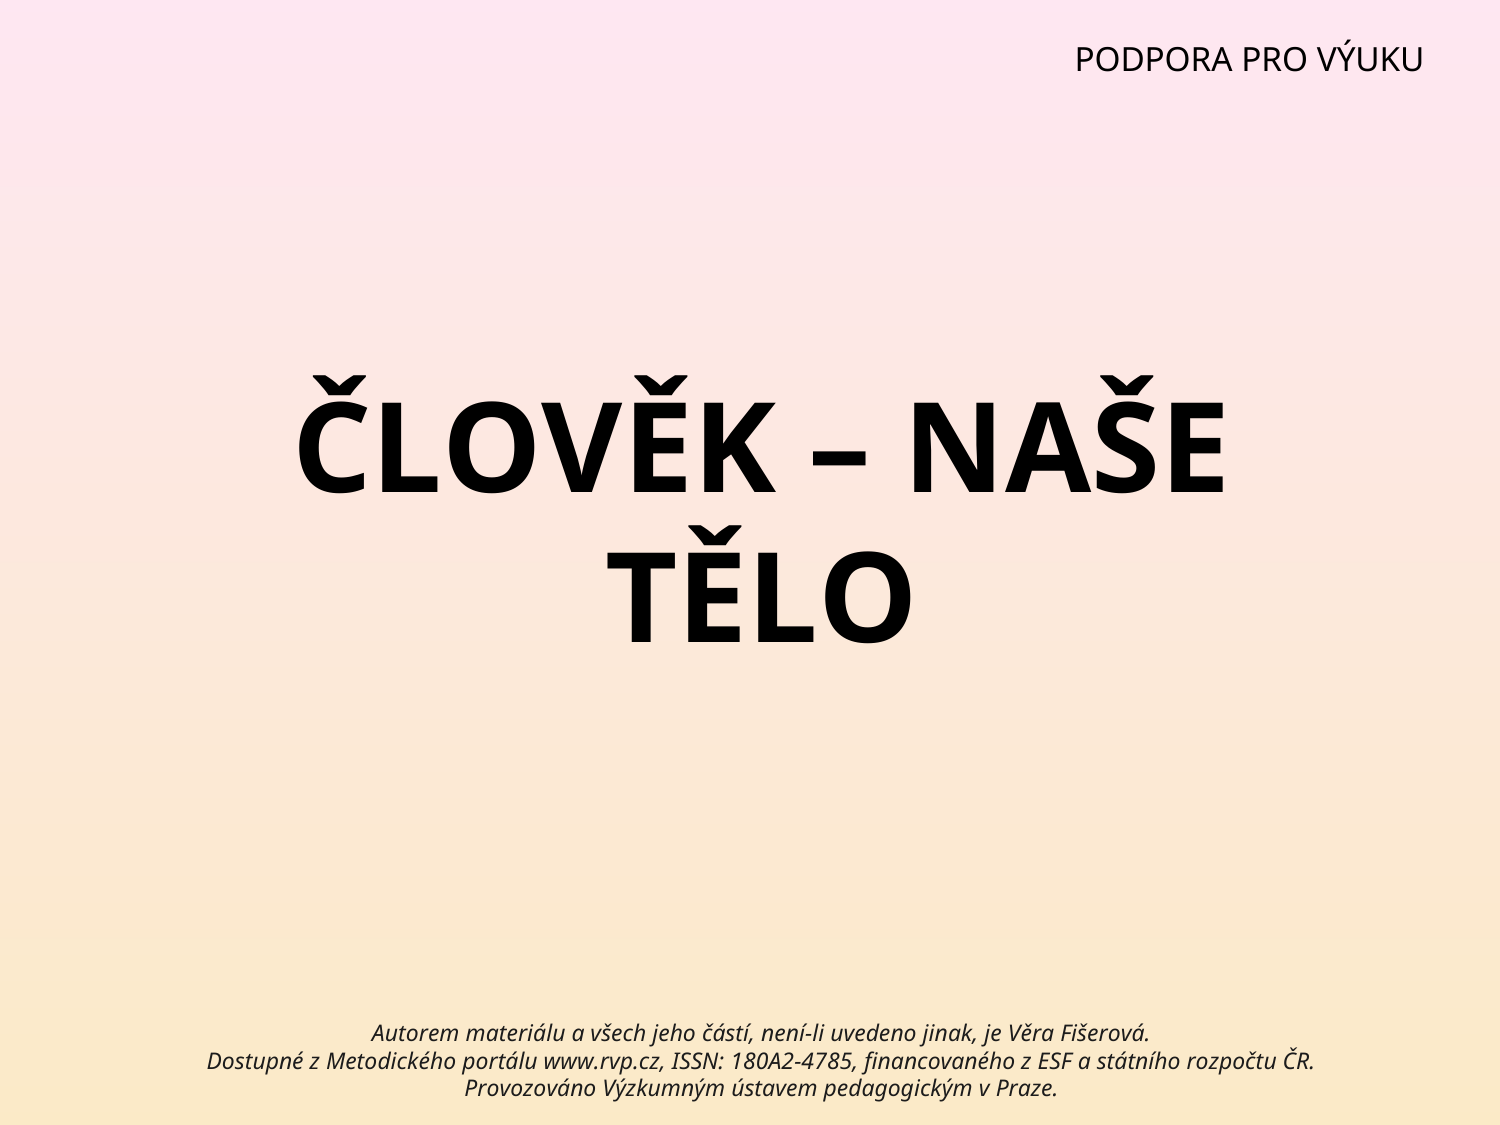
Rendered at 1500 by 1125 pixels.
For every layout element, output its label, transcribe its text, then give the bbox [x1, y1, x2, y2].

title ČLOVĚK – NAŠE TĚLO [123, 360, 1399, 676]
text_box Autorem materiálu a všech jeho částí, není-li uvedeno jinak, je Věra Fišerová. Dostupné z Metodického portálu www.rvp.cz, ISSN: 180A2-4785, financovaného z ESF a státního rozpočtu ČR. Provozováno Výzkumným ústavem pedagogickým v Praze. [64, 995, 1459, 1125]
text_box PODPORA PRO VÝUKU [1059, 30, 1440, 87]
